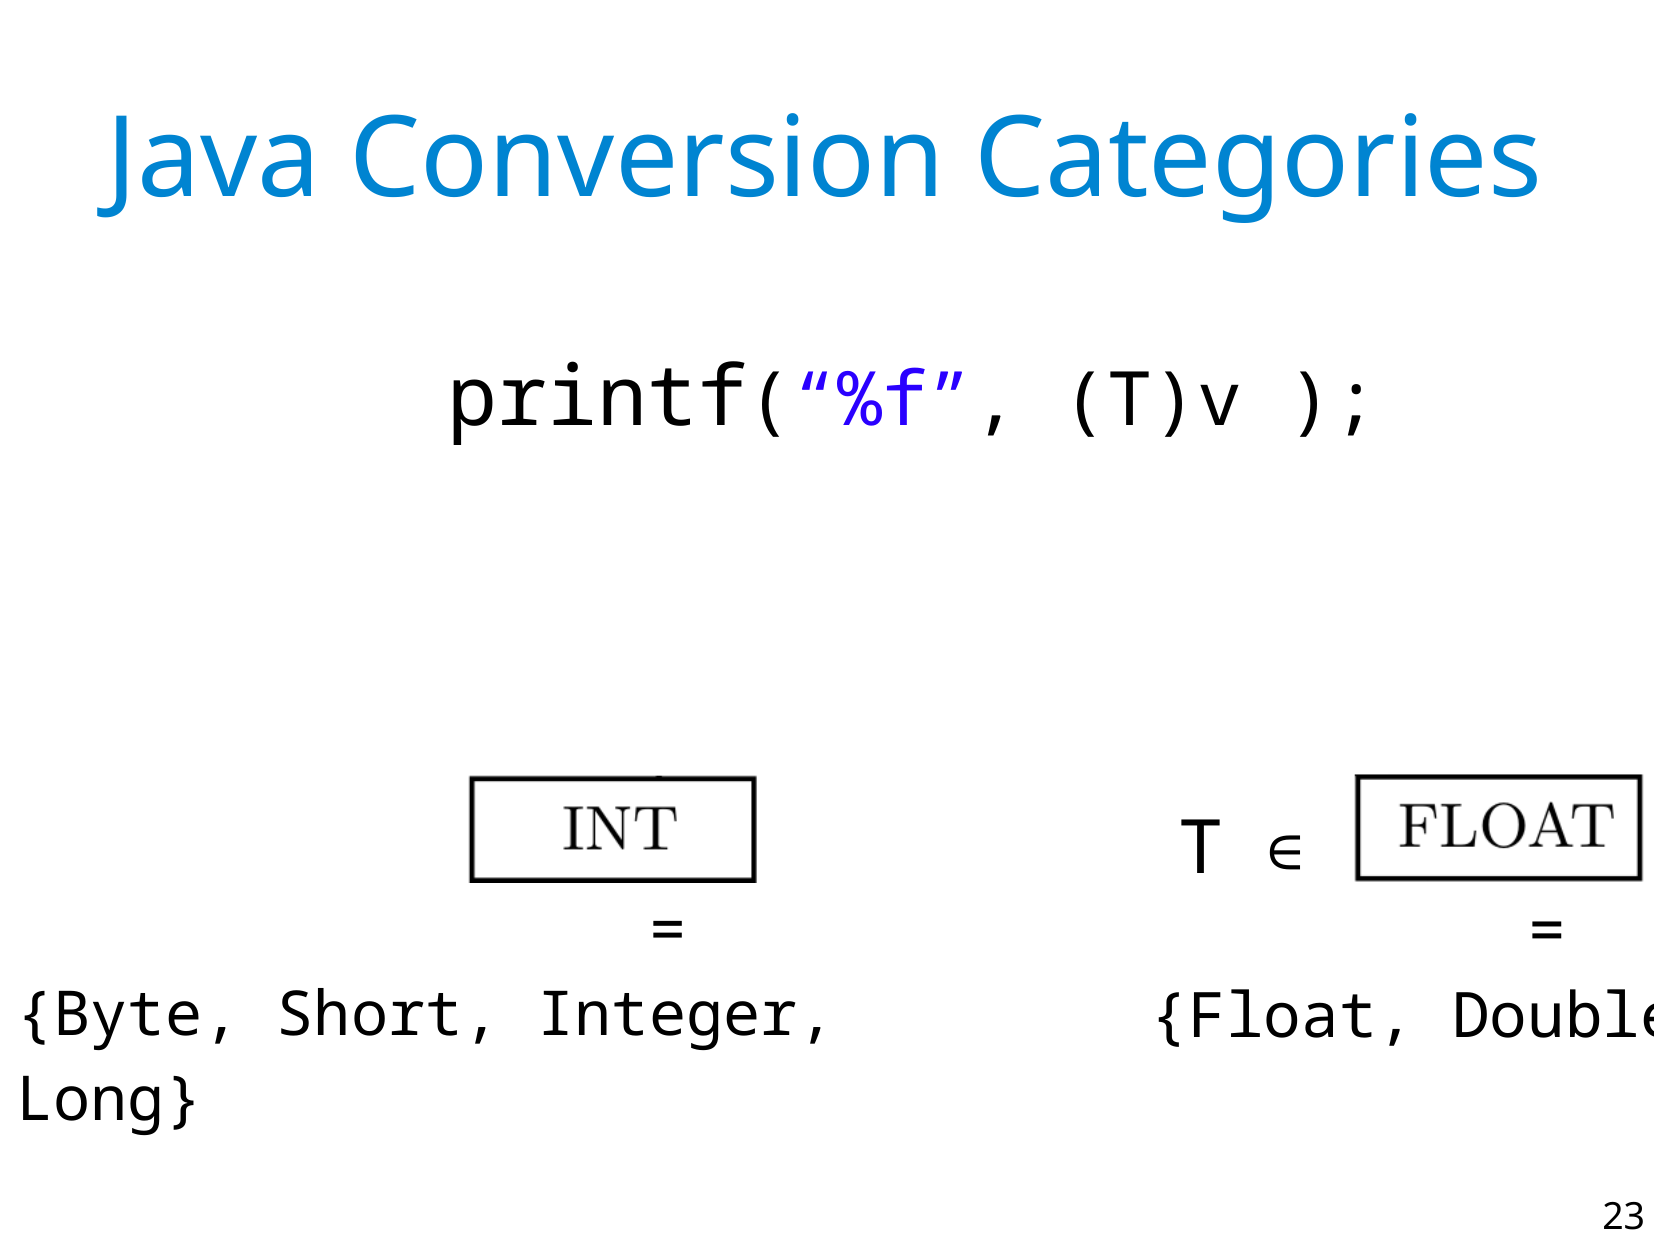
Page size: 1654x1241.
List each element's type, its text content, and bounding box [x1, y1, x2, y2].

text_box T ∈ [1135, 786, 1351, 876]
text_box = {Byte, Short, Integer, Long} [0, 885, 964, 1141]
text_box printf(“%f”, (T)v ); [405, 329, 1471, 494]
title Java Conversion Categories [60, 49, 1591, 257]
picture [0, 341, 1654, 883]
text_box = {Float, Double} [1084, 885, 1654, 1141]
